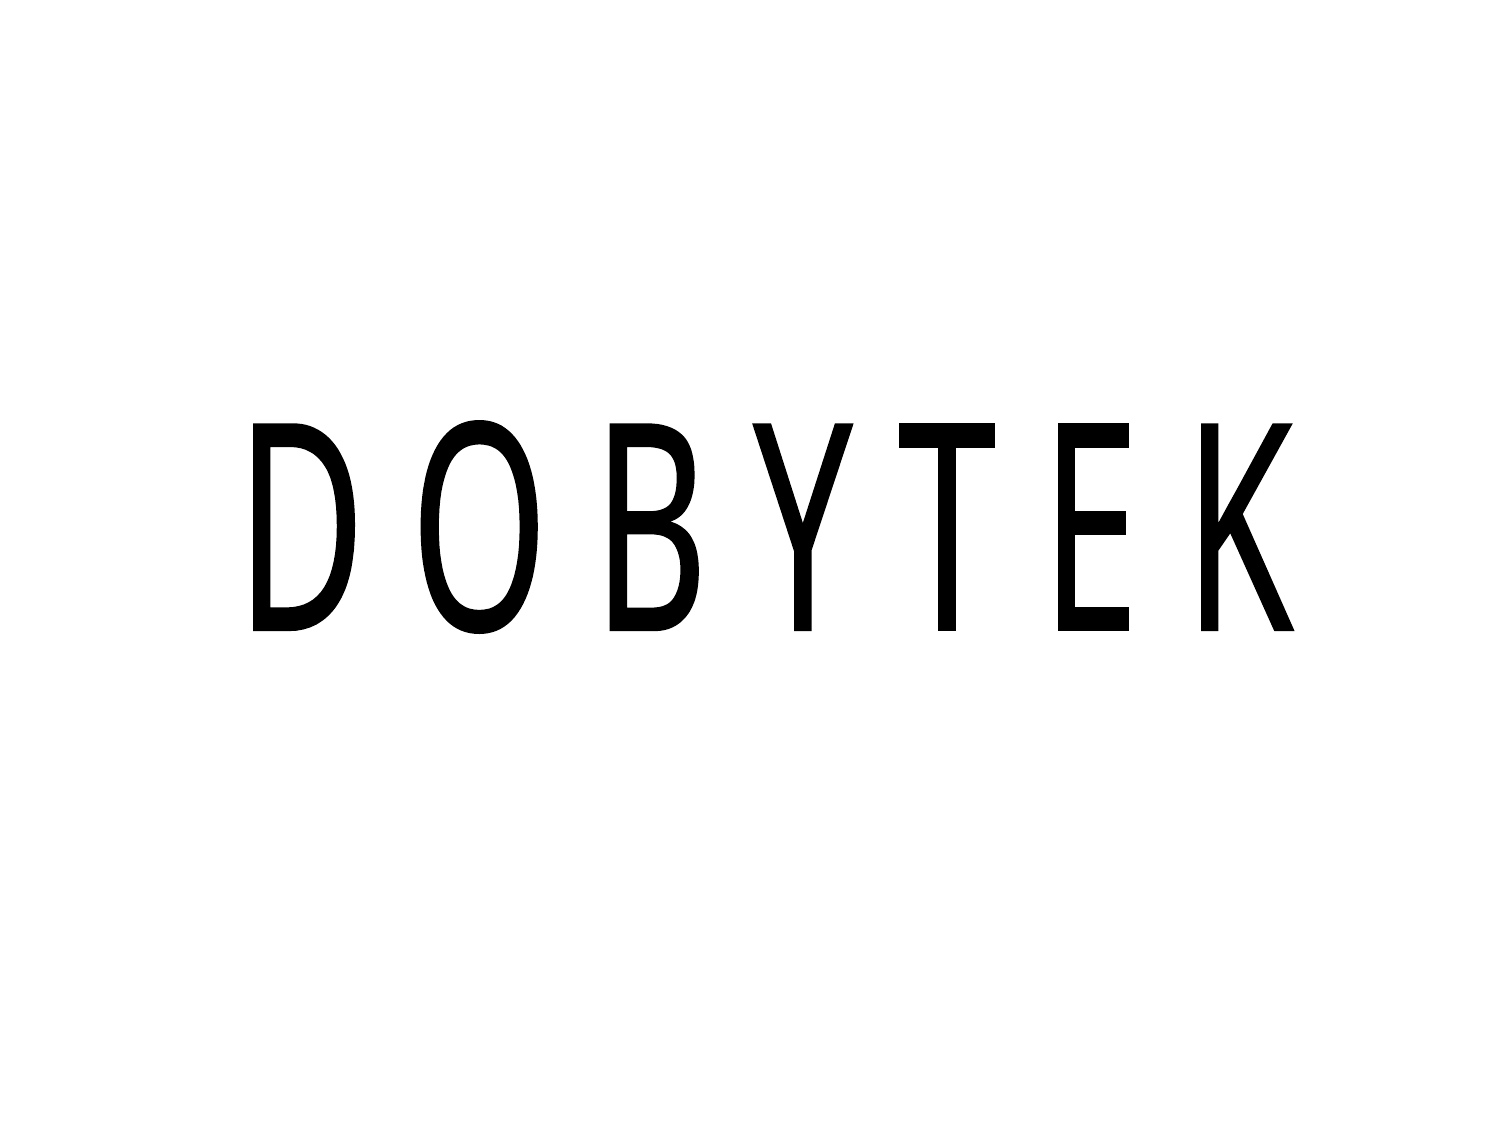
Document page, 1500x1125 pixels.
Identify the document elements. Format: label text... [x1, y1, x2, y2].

text_box D O B Y T E K [253, 424, 355, 631]
text_box D O B Y T E K [1058, 424, 1129, 631]
text_box D O B Y T E K [753, 424, 853, 631]
text_box D O B Y T E K [421, 420, 538, 634]
text_box D O B Y T E K [900, 424, 994, 631]
text_box D O B Y T E K [1201, 424, 1294, 631]
text_box D O B Y T E K [610, 424, 699, 631]
